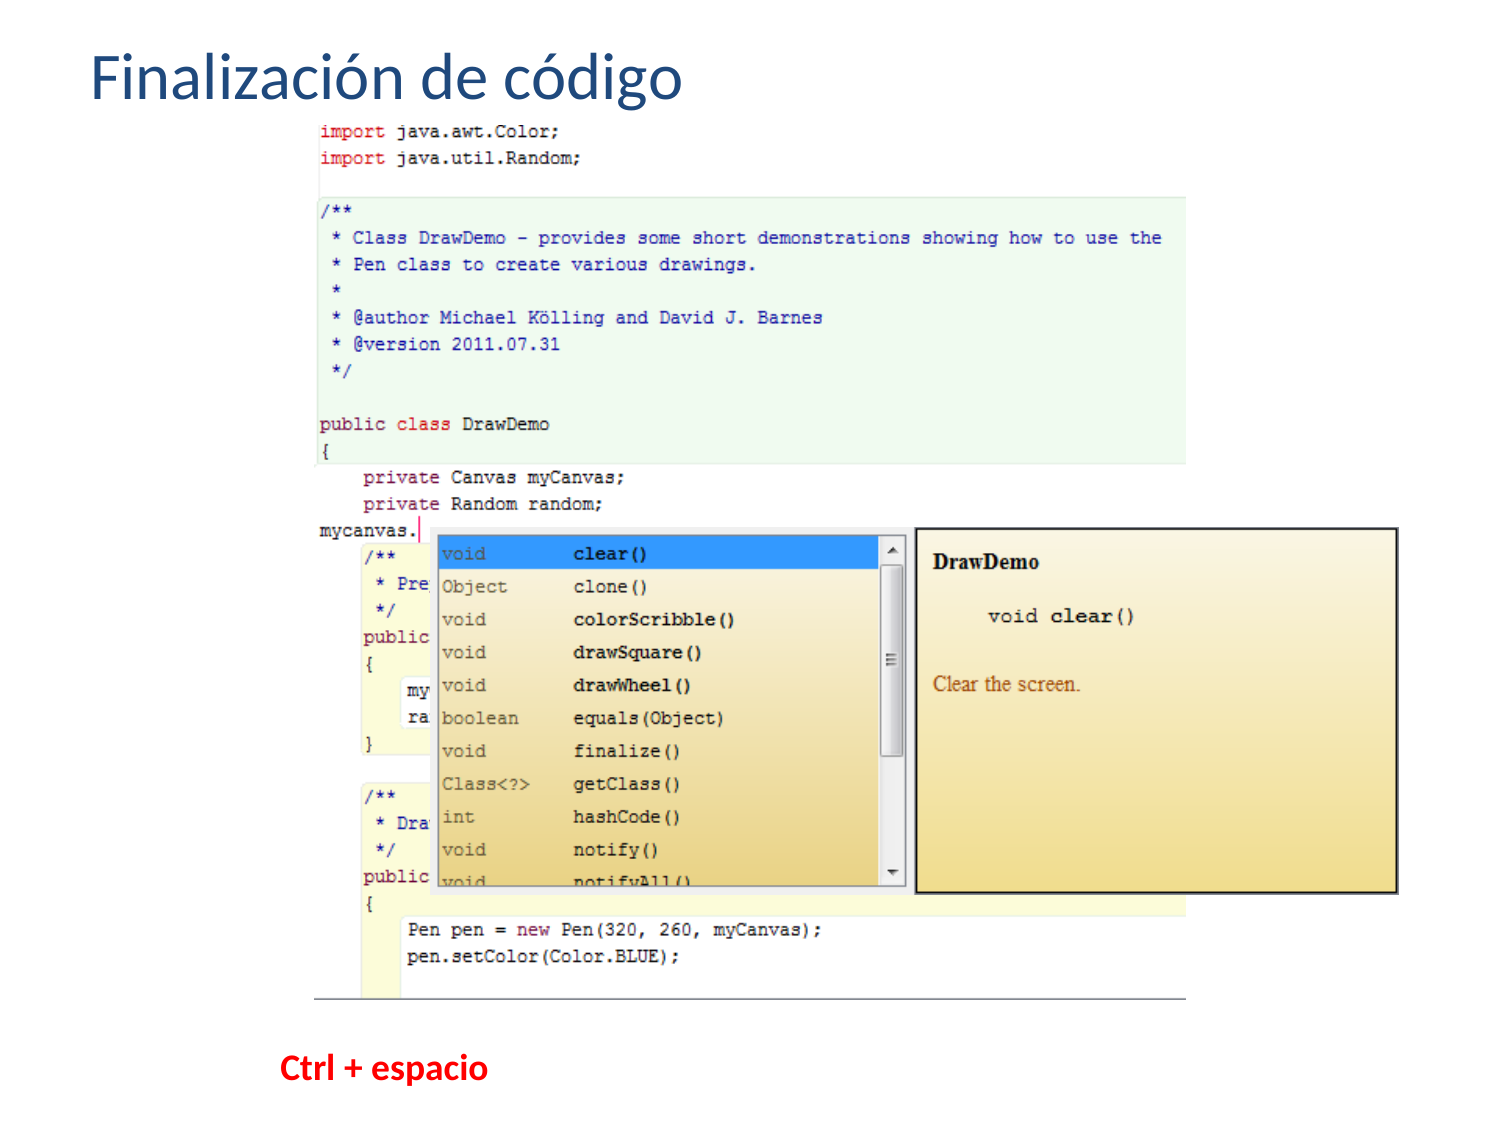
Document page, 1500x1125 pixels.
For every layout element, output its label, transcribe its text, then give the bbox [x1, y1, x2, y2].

picture [314, 125, 1399, 1000]
text_box Ctrl + espacio [265, 1034, 1187, 1096]
title Finalización de código [75, 45, 1426, 102]
